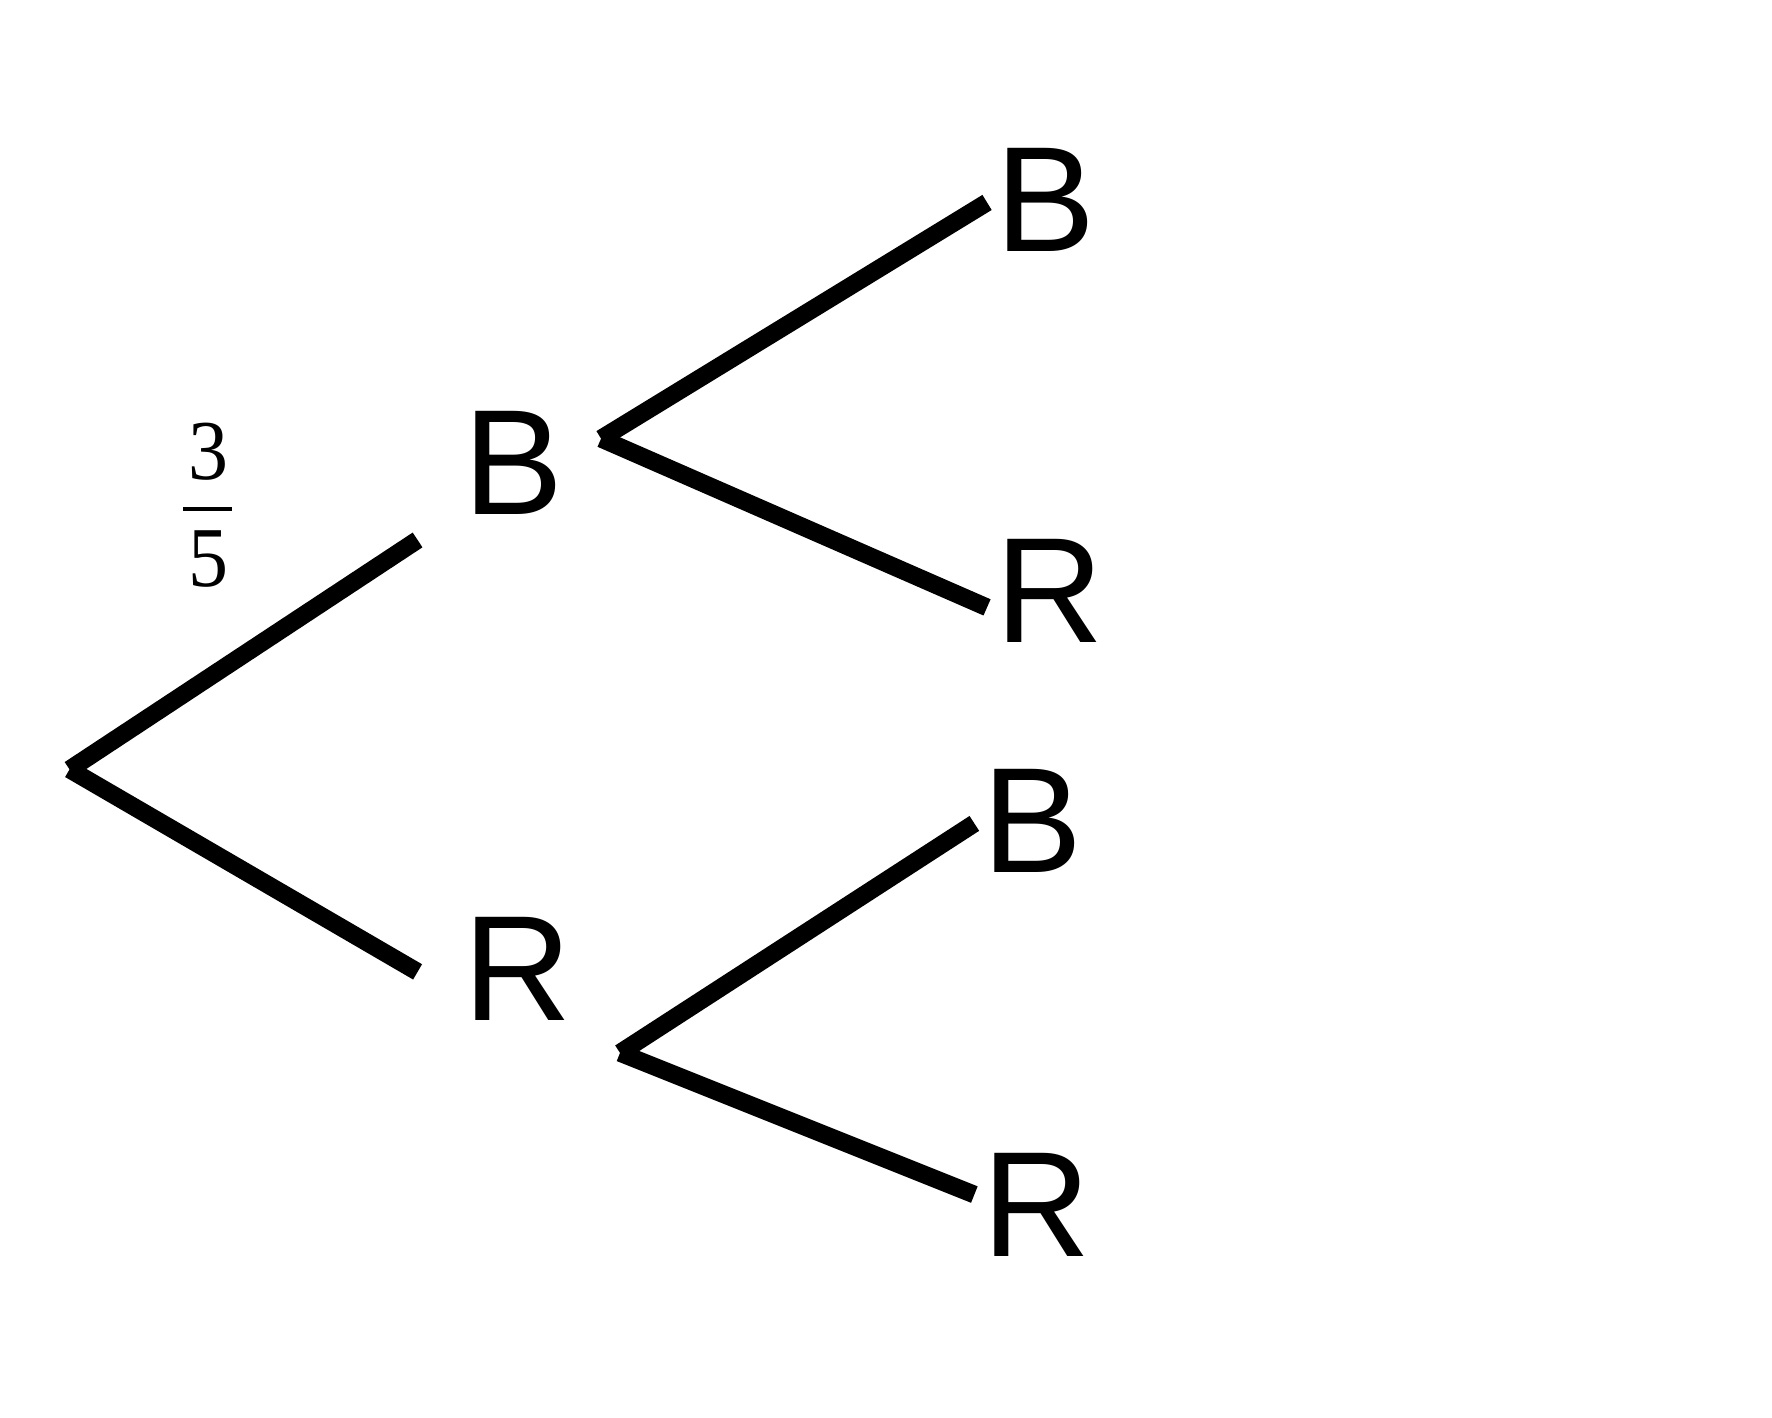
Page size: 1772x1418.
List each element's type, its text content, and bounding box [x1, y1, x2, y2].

text_box R [980, 499, 1139, 708]
text_box B [449, 371, 576, 580]
text_box B [968, 728, 1095, 938]
text_box R [449, 877, 608, 1086]
text_box B [980, 107, 1108, 317]
text_box R [968, 1113, 1127, 1323]
chart [158, 404, 254, 608]
